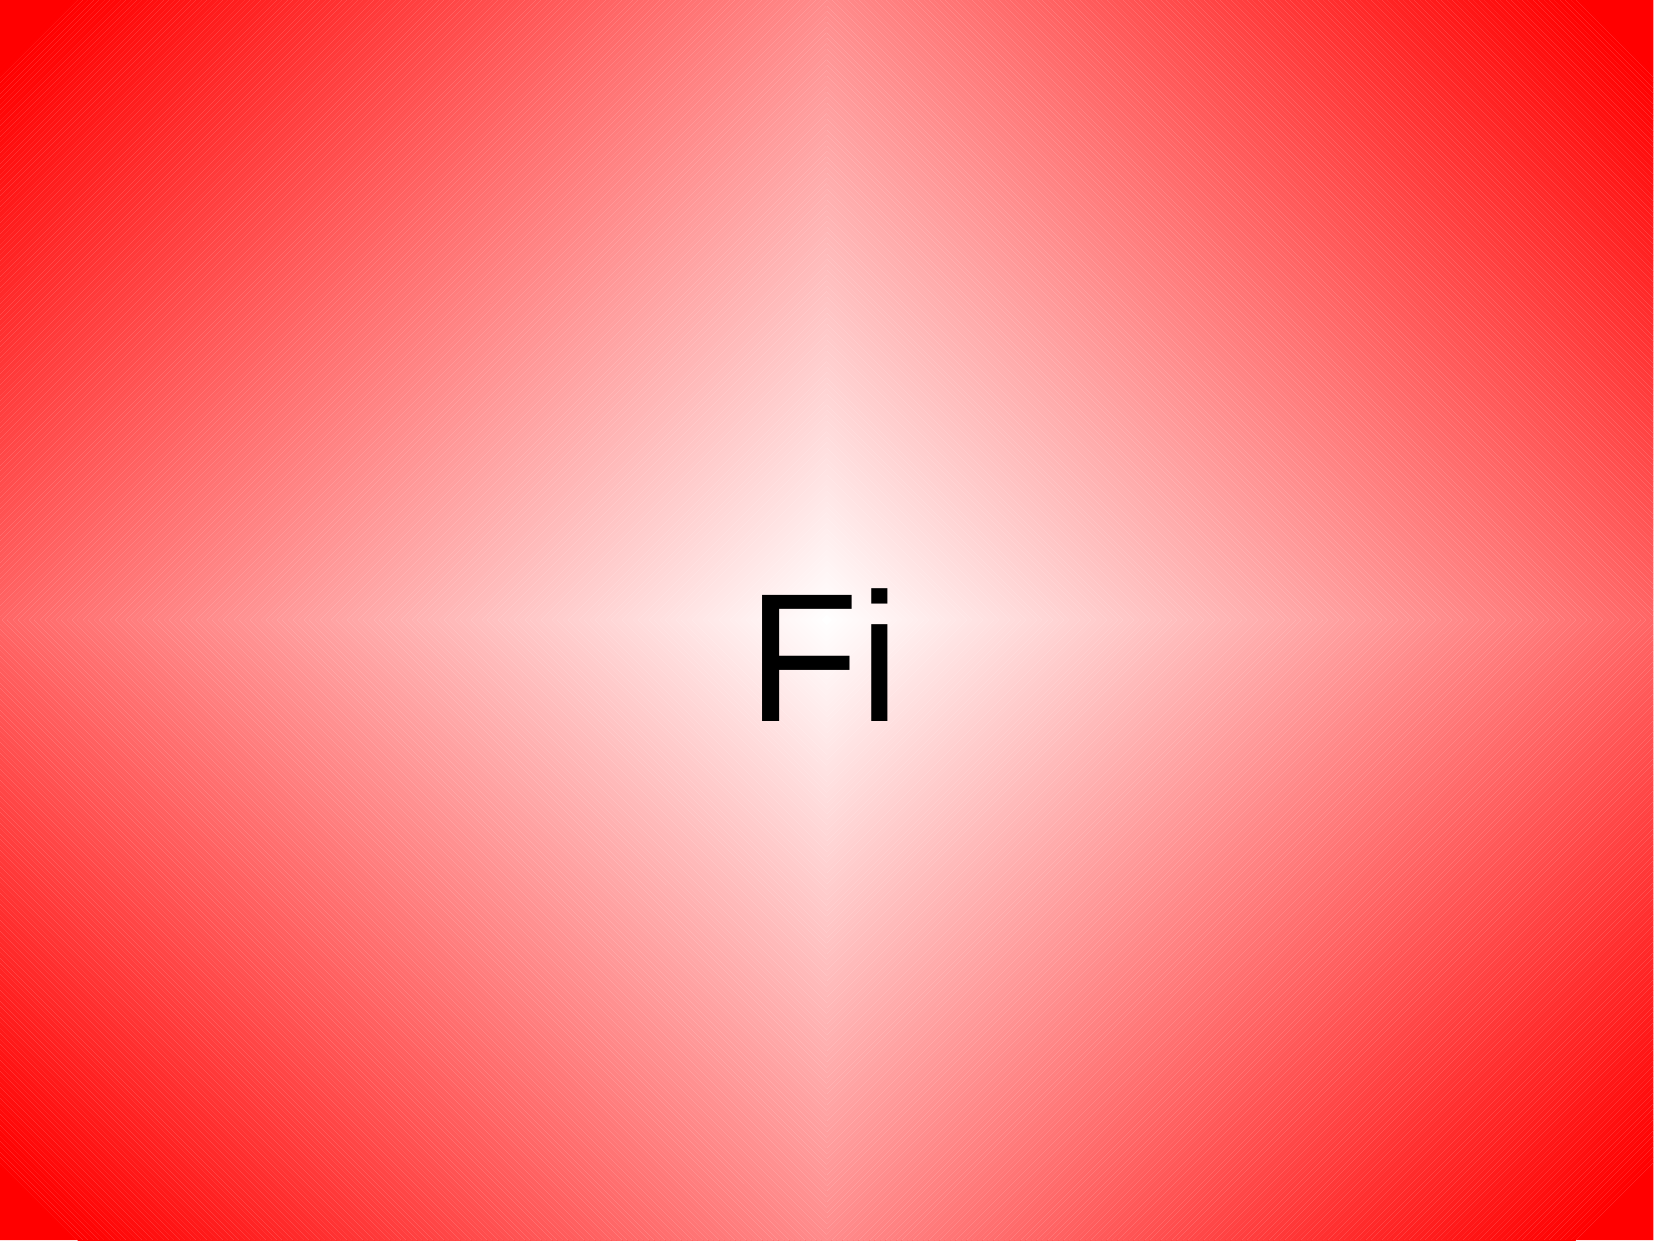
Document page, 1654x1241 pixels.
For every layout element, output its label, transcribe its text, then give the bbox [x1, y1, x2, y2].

text_box Fi [732, 548, 916, 768]
